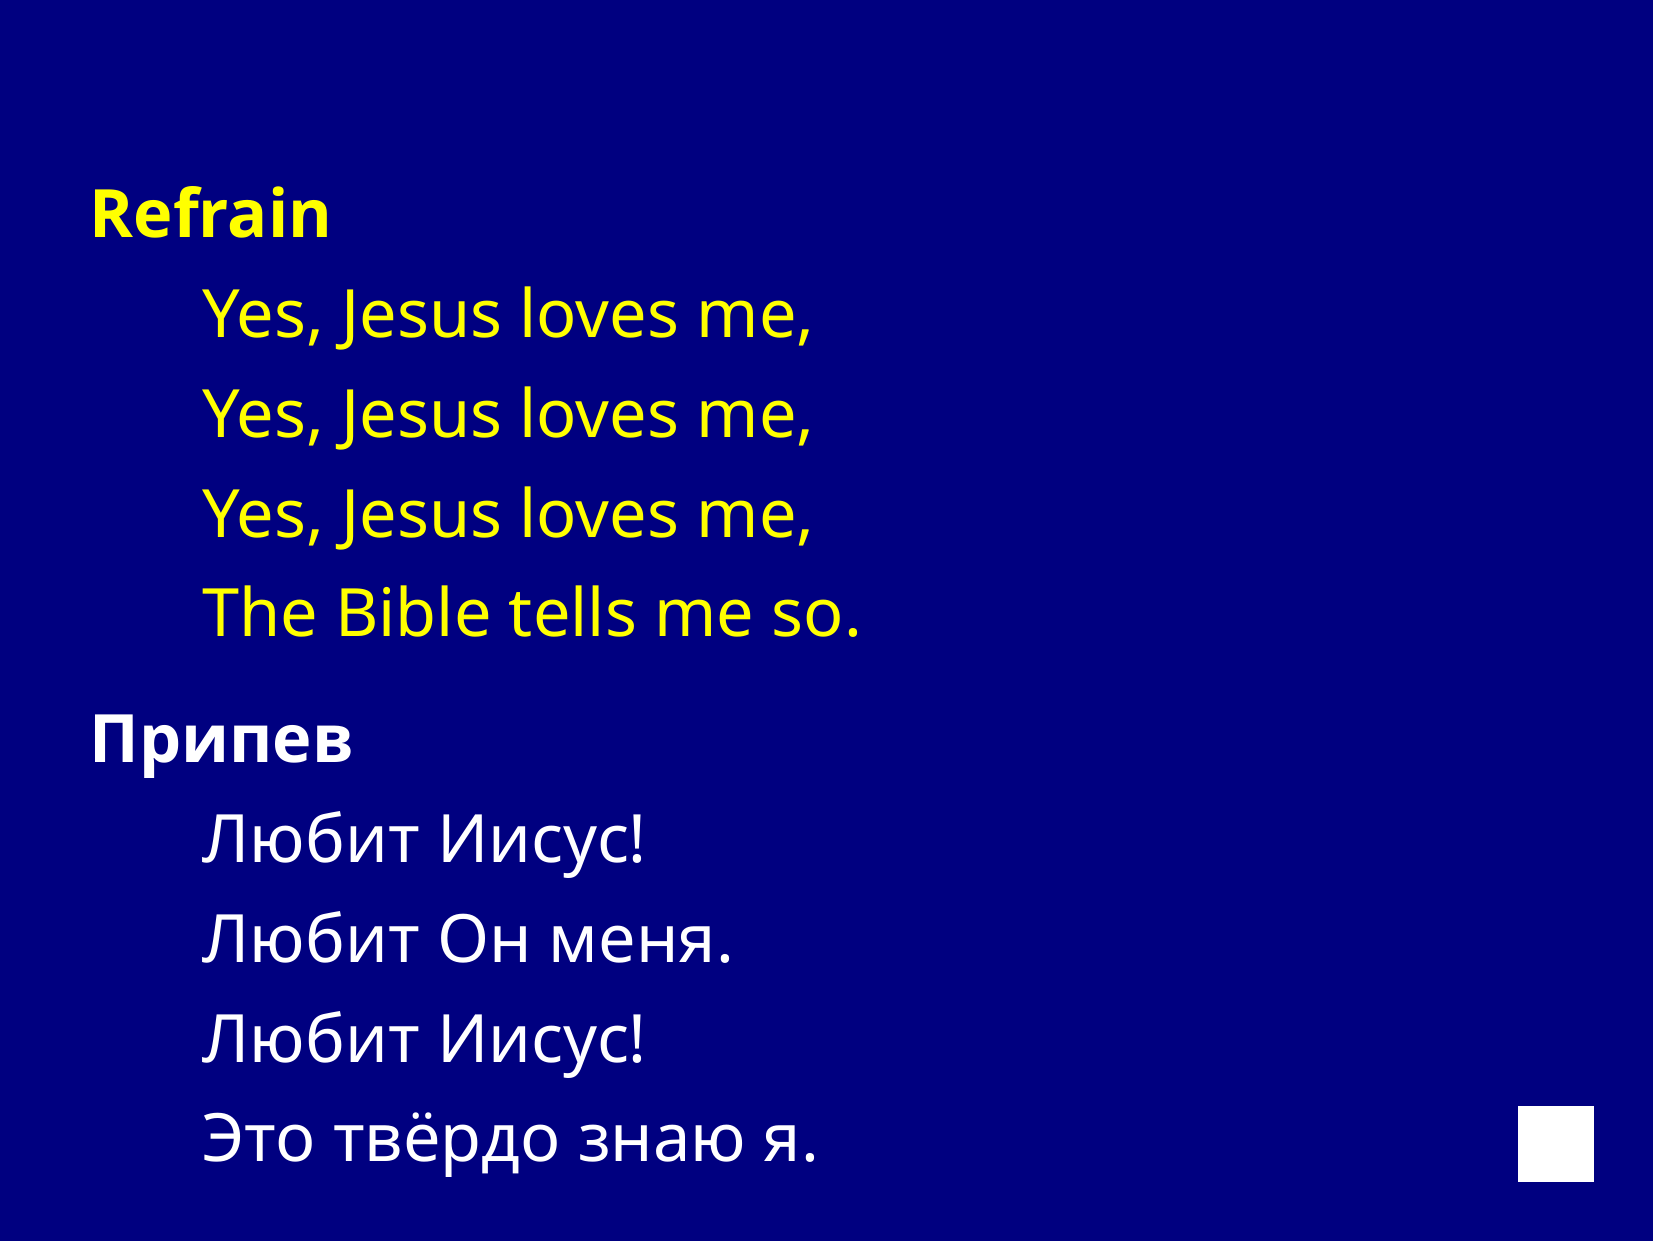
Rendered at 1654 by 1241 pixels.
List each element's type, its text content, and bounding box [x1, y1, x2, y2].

text_box Припев Любит Иисус! Любит Он меня. Любит Иисус! Это твёрдо знаю я. [75, 675, 1576, 1163]
text_box [1518, 1106, 1594, 1182]
text_box Refrain Yes, Jesus loves me, Yes, Jesus loves me, Yes, Jesus loves me, The Bible tells me so. [75, 150, 1576, 638]
